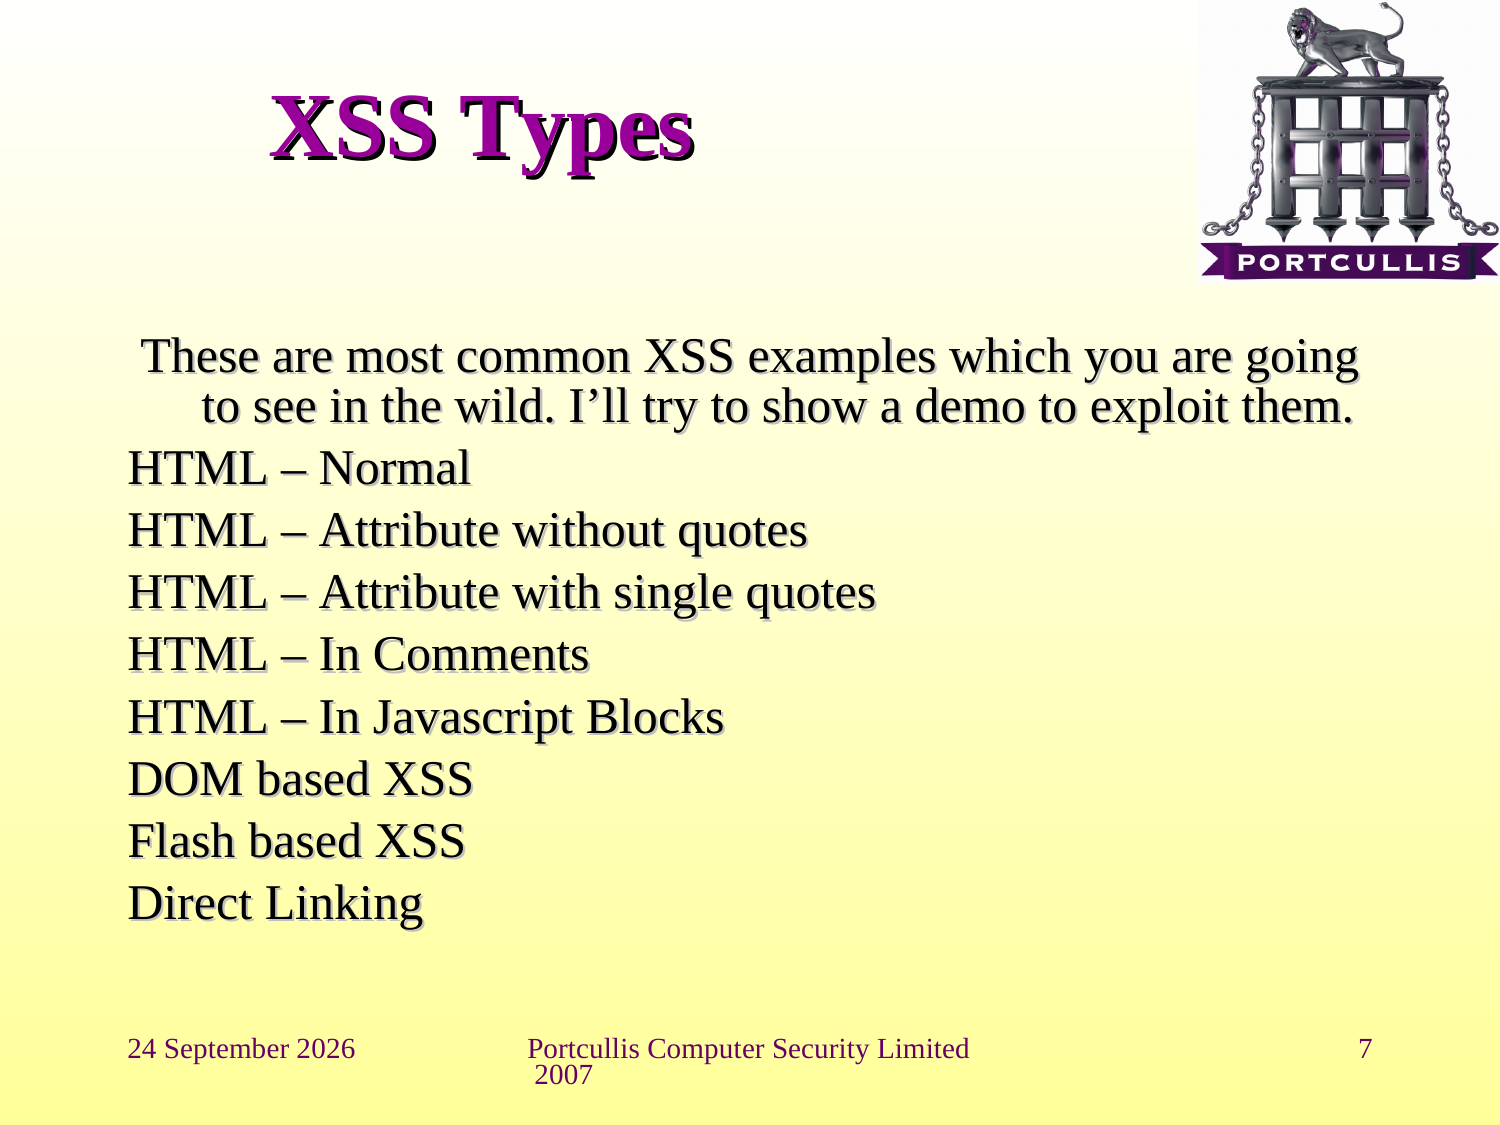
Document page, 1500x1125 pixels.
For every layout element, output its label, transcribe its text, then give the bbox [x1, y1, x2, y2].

list These are most common XSS examples which you are going to see in the wild. I’ll try to show a demo to exploit them. HTML – Normal HTML – Attribute without quotes HTML – Attribute with single quotes HTML – In Comments HTML – In Javascript Blocks DOM based XSS Flash based XSS Direct Linking [112, 324, 1388, 1001]
picture [1198, 0, 1500, 283]
title XSS Types [0, 0, 963, 250]
